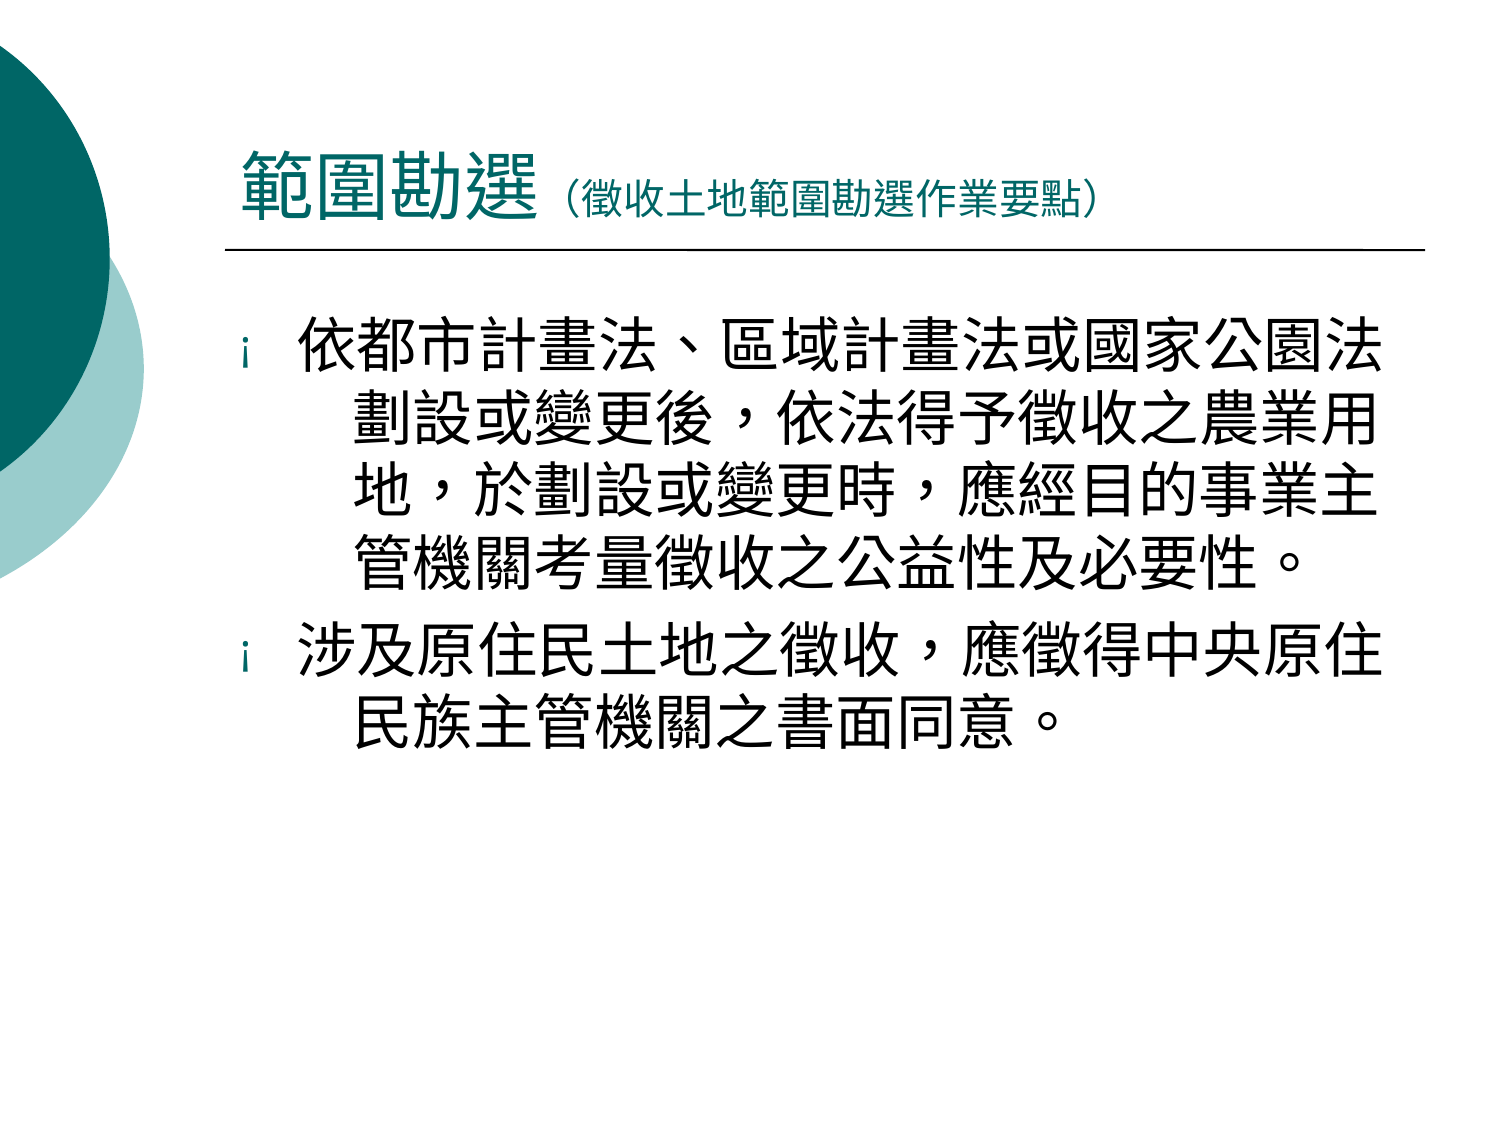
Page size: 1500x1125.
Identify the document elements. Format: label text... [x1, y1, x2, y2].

list 依都市計畫法、區域計畫法或國家公園法劃設或變更後，依法得予徵收之農業用地，於劃設或變更時，應經目的事業主管機關考量徵收之公益性及必要性。 涉及原住民土地之徵收，應徵得中央原住民族主管機關之書面同意。 [224, 299, 1425, 975]
title 範圍勘選（徵收土地範圍勘選作業要點） [224, 49, 1425, 237]
